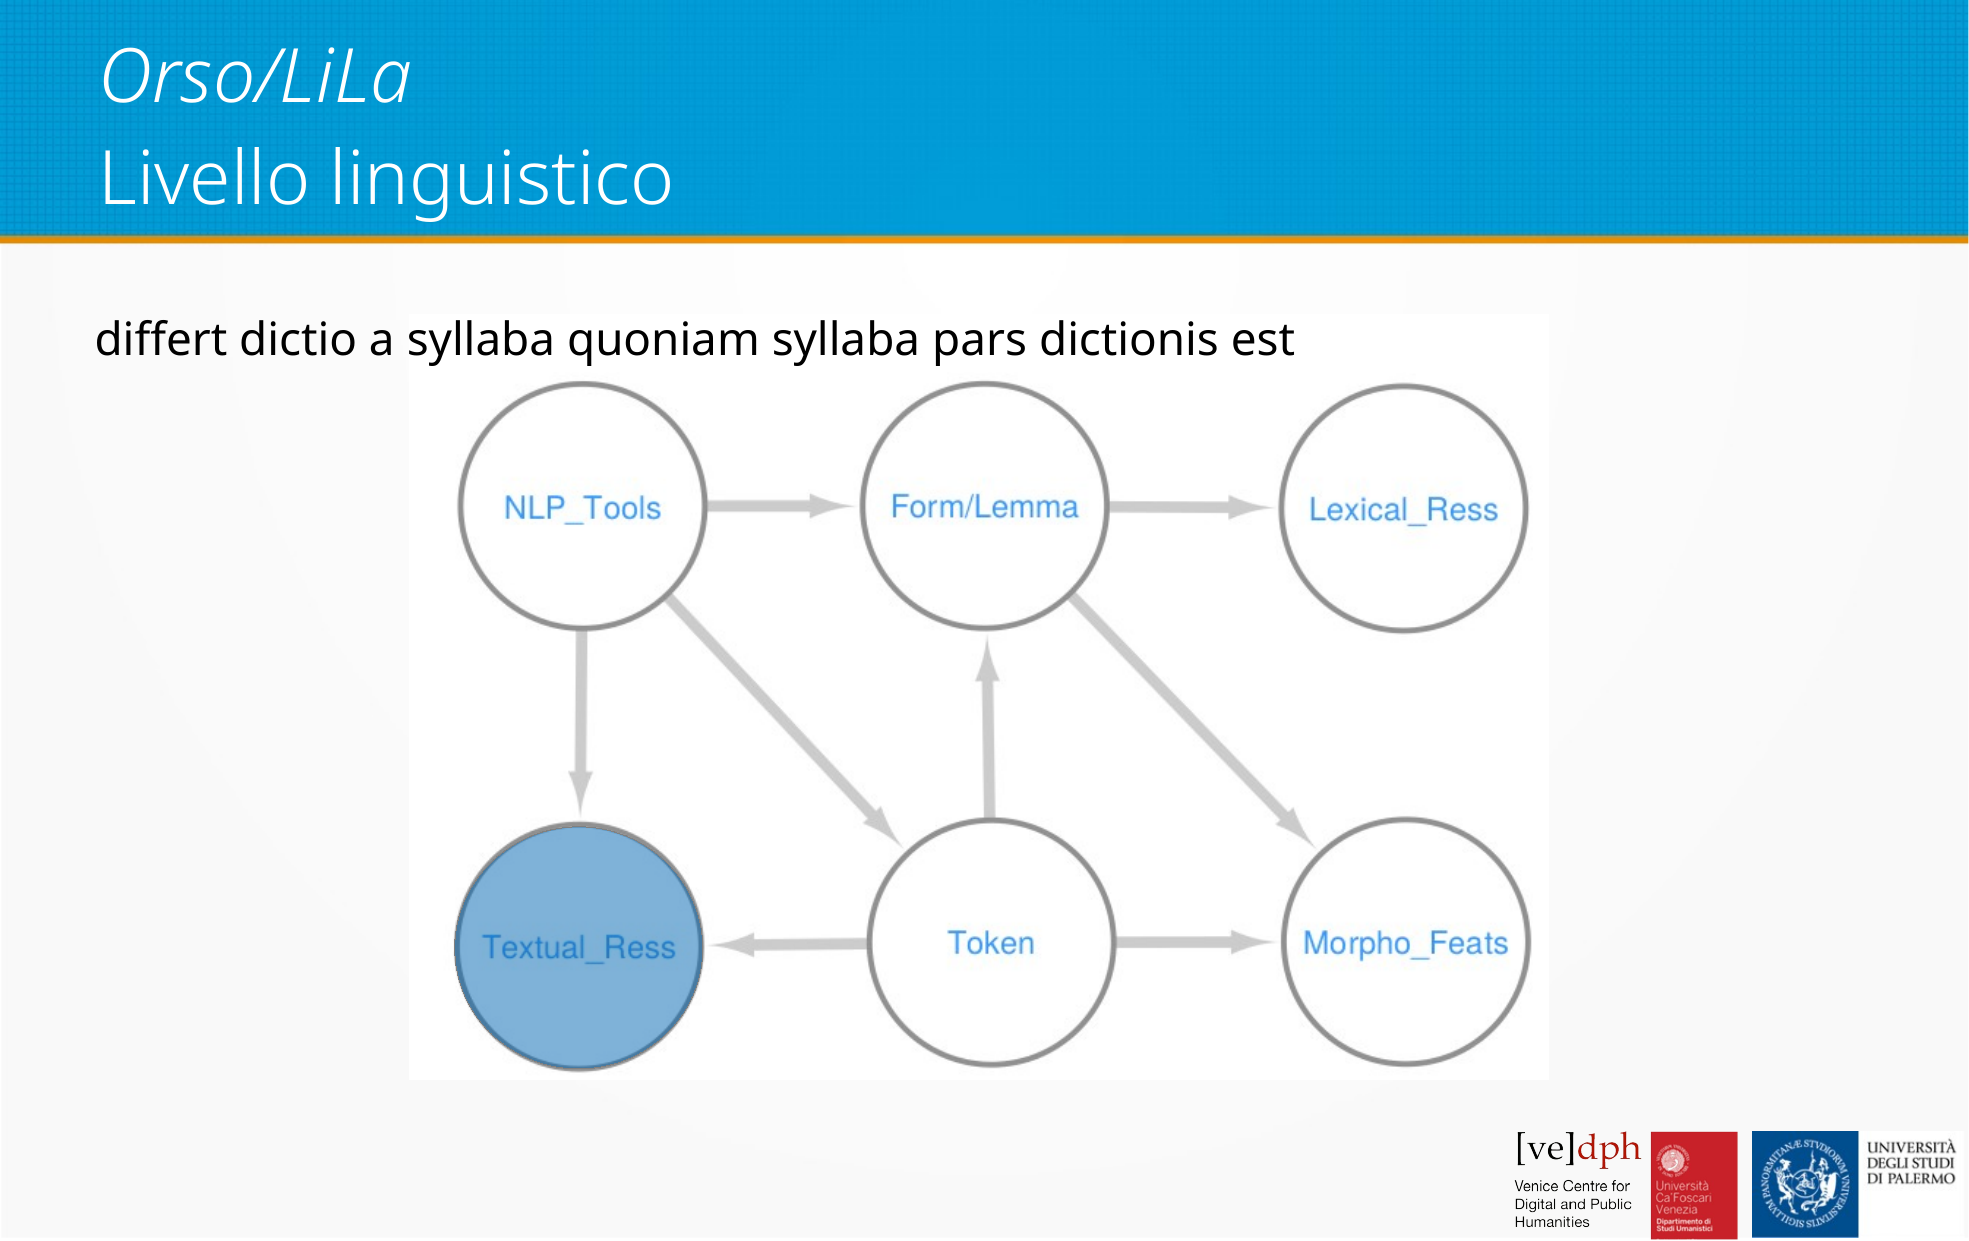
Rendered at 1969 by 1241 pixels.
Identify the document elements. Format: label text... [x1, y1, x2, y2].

text_box [454, 826, 703, 1069]
picture [0, 233, 1969, 1241]
title Orso/LiLa Livello linguistico [98, 19, 1870, 227]
text_box differt dictio a syllaba quoniam syllaba pars dictionis est [88, 305, 1393, 371]
